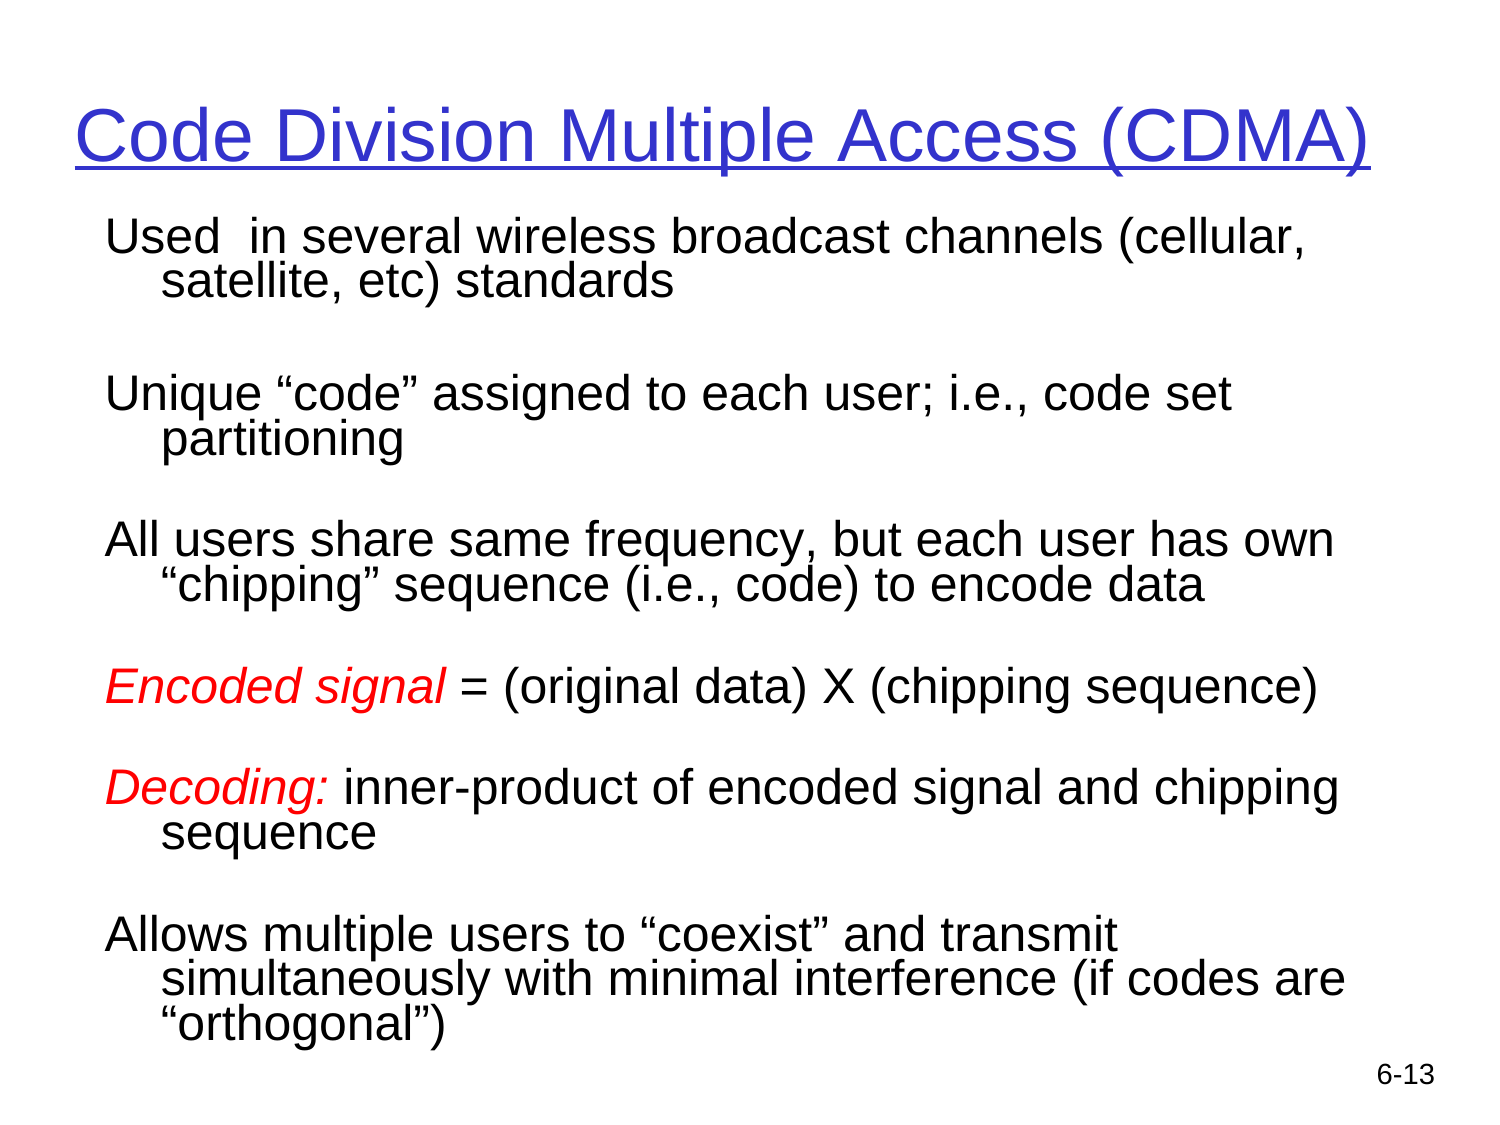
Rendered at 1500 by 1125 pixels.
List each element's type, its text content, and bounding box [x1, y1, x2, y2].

list Used in several wireless broadcast channels (cellular, satellite, etc) standards Unique “code” assigned to each user; i.e., code set partitioning All users share same frequency, but each user has own “chipping” sequence (i.e., code) to encode data Encoded signal = (original data) X (chipping sequence) Decoding: inner-product of encoded signal and chipping sequence Allows multiple users to “coexist” and transmit simultaneously with minimal interference (if codes are “orthogonal”) [89, 209, 1392, 1125]
title Code Division Multiple Access (CDMA) [59, 42, 1432, 230]
